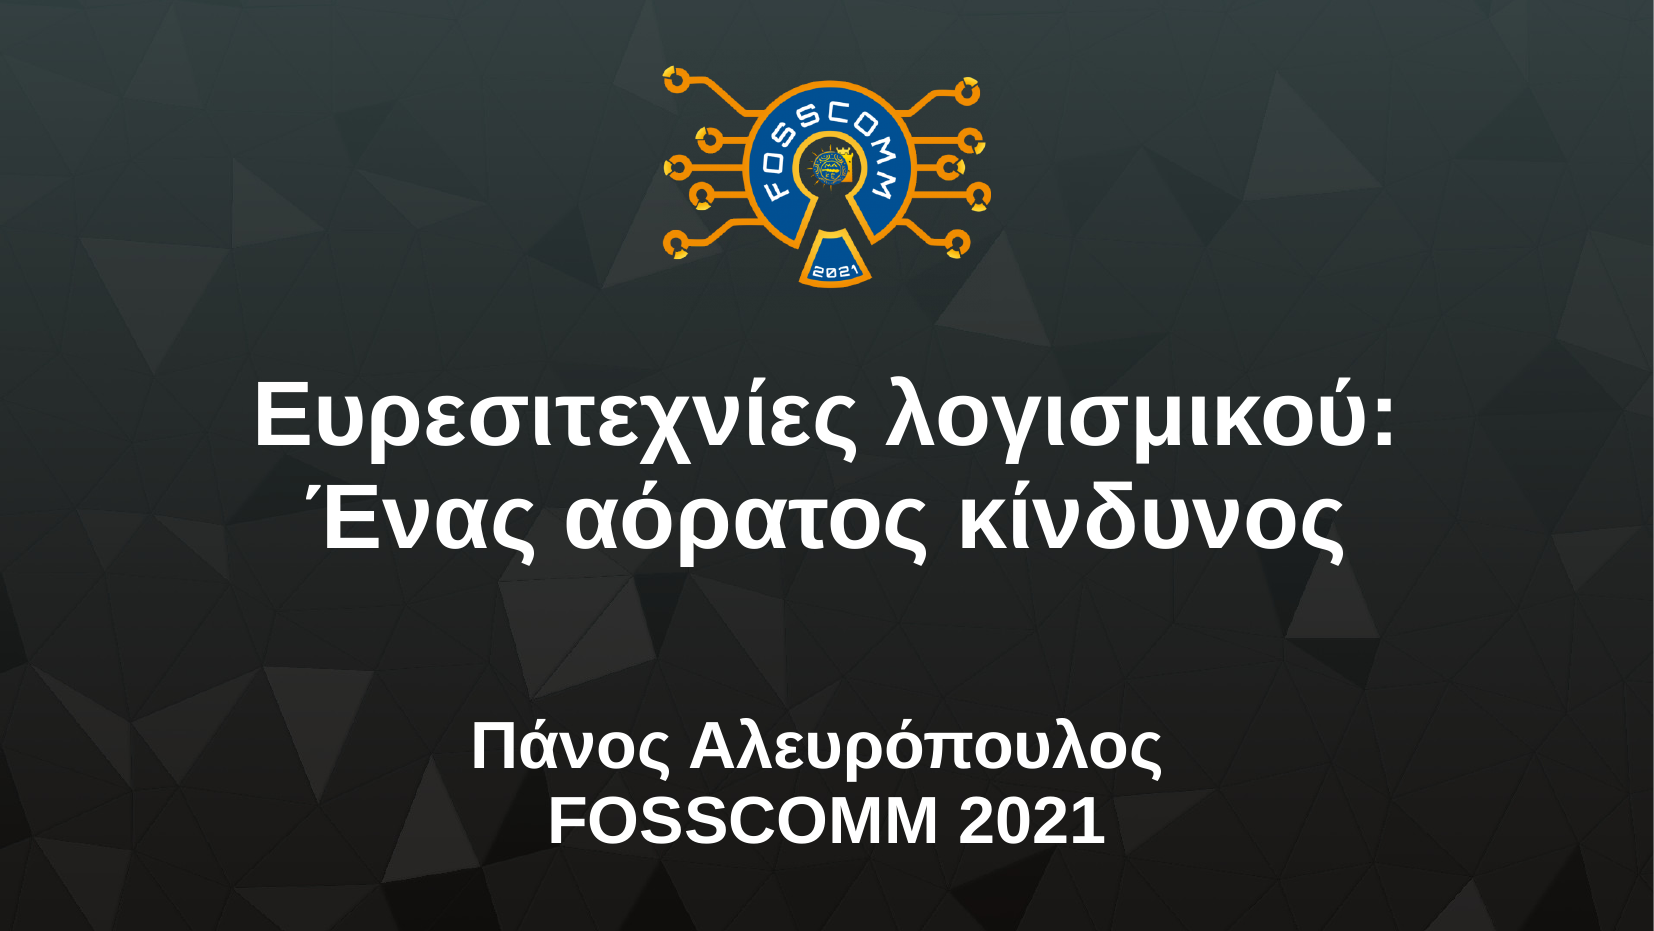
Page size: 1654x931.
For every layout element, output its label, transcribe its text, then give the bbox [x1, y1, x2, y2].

picture [0, 0, 1654, 931]
subtitle Πάνος Αλευρόπουλος FOSSCOMM 2021 [82, 512, 1571, 931]
title Ευρεσιτεχνίες λογισμικού: Ένας αόρατος κίνδυνος [82, 362, 1571, 512]
